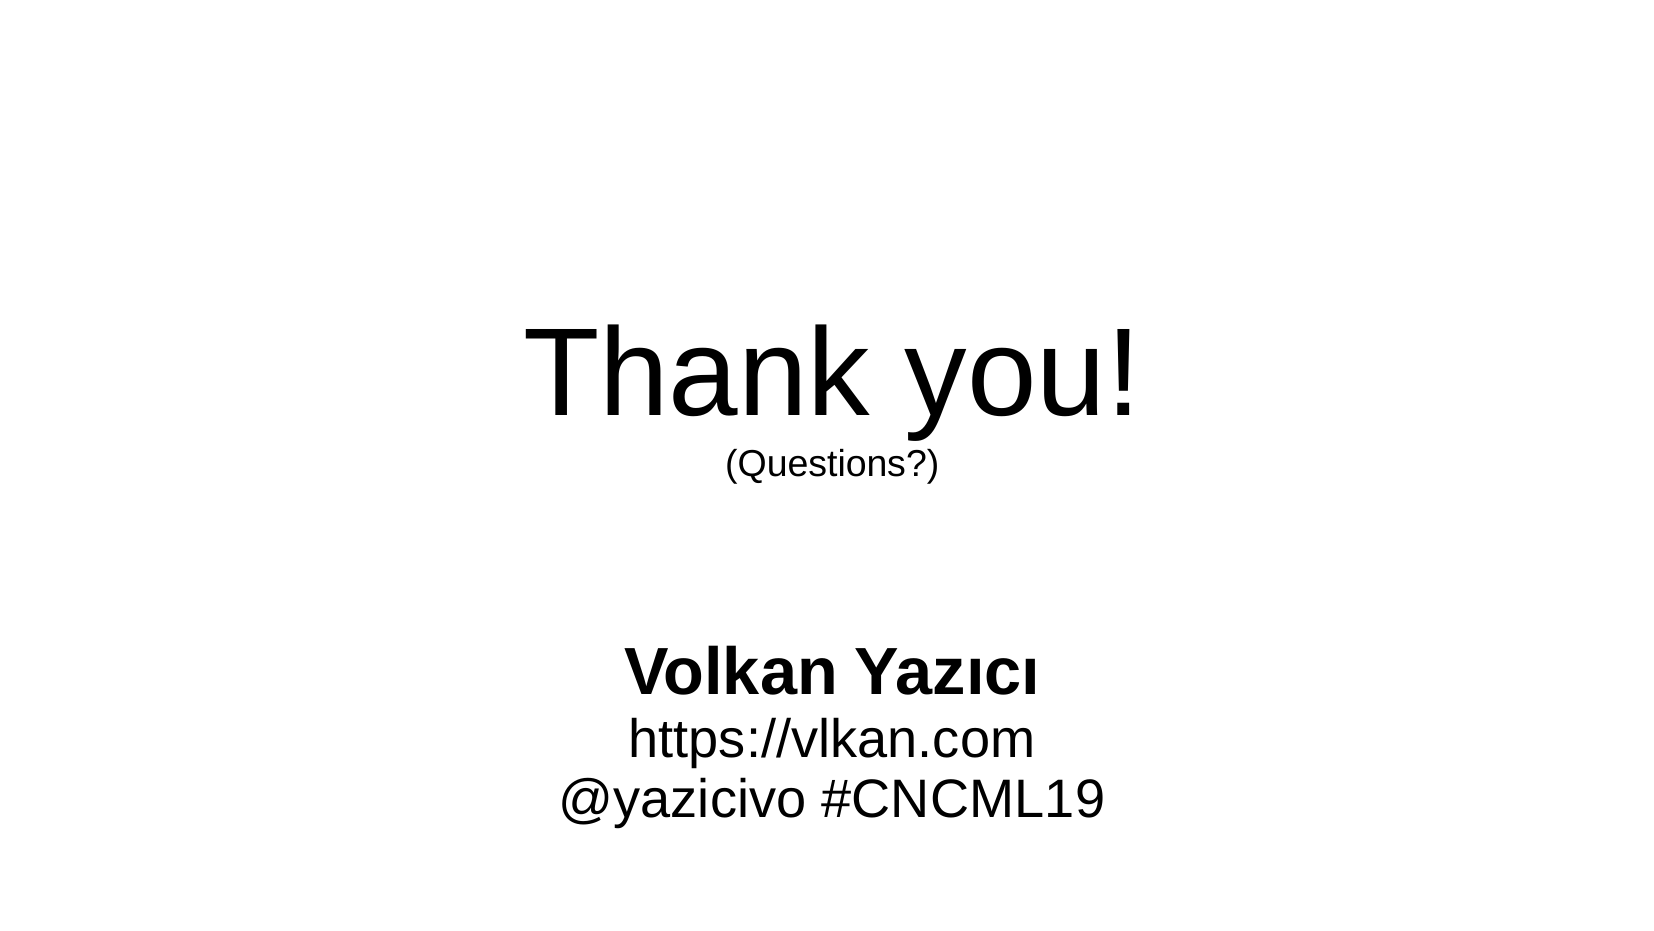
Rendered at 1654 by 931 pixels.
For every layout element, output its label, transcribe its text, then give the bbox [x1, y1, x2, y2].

list Thank you! (Questions?) Volkan Yazıcı https://vlkan.com @yazicivo #CNCML19 [29, 22, 1636, 916]
